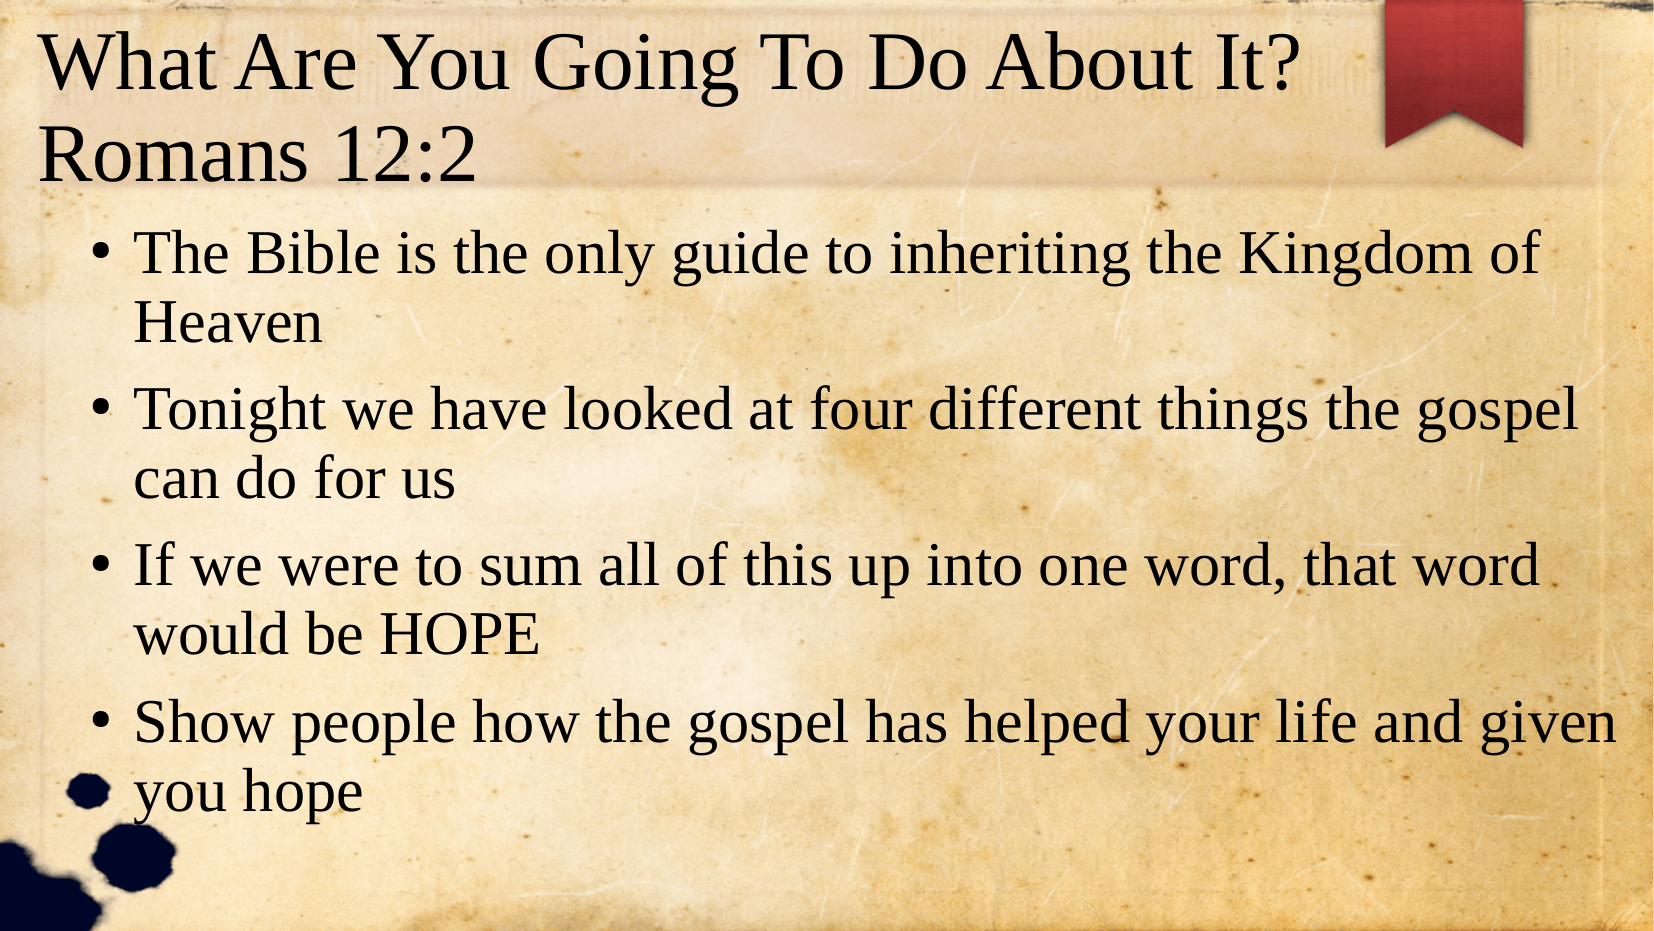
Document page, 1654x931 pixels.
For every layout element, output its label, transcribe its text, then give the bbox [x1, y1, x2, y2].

picture [0, 0, 1654, 931]
list The Bible is the only guide to inheriting the Kingdom of Heaven Tonight we have looked at four different things the gospel can do for us If we were to sum all of this up into one word, that word would be HOPE Show people how the gospel has helped your life and given you hope [75, 217, 1654, 826]
title What Are You Going To Do About It? Romans 12:2 [37, 14, 1347, 200]
